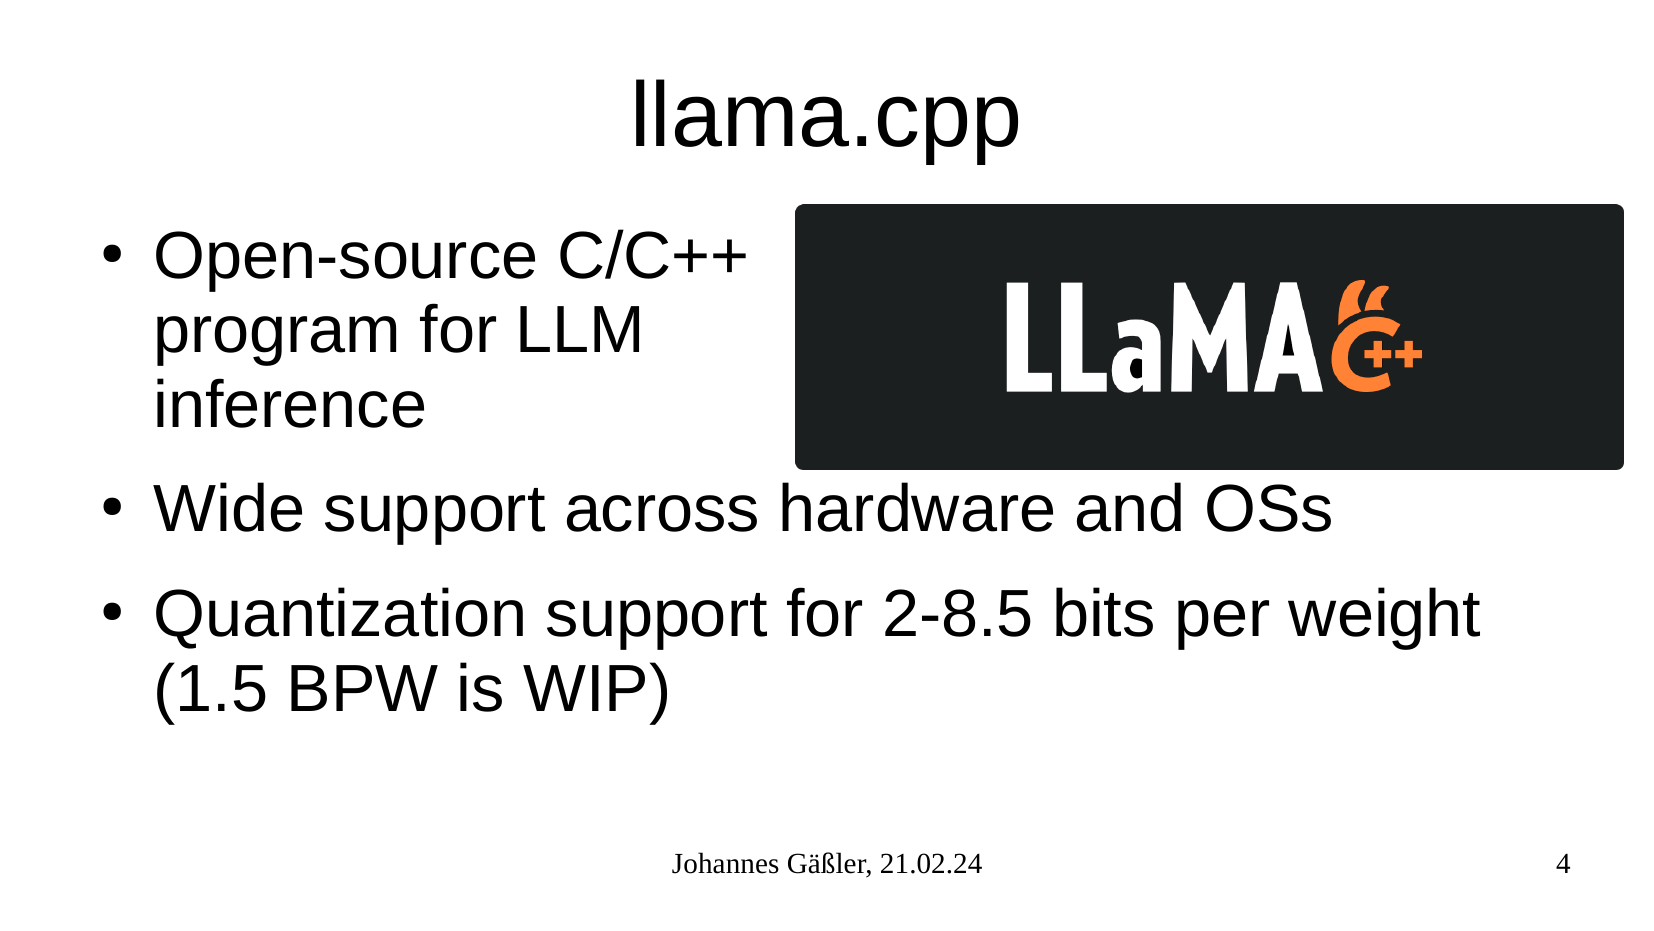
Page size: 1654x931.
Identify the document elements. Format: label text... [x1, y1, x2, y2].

title llama.cpp [82, 37, 1571, 193]
picture [795, 204, 1624, 470]
list Open-source C/C++ program for LLM inference Wide support across hardware and OSs Quantization support for 2-8.5 bits per weight (1.5 BPW is WIP) [82, 217, 1571, 758]
